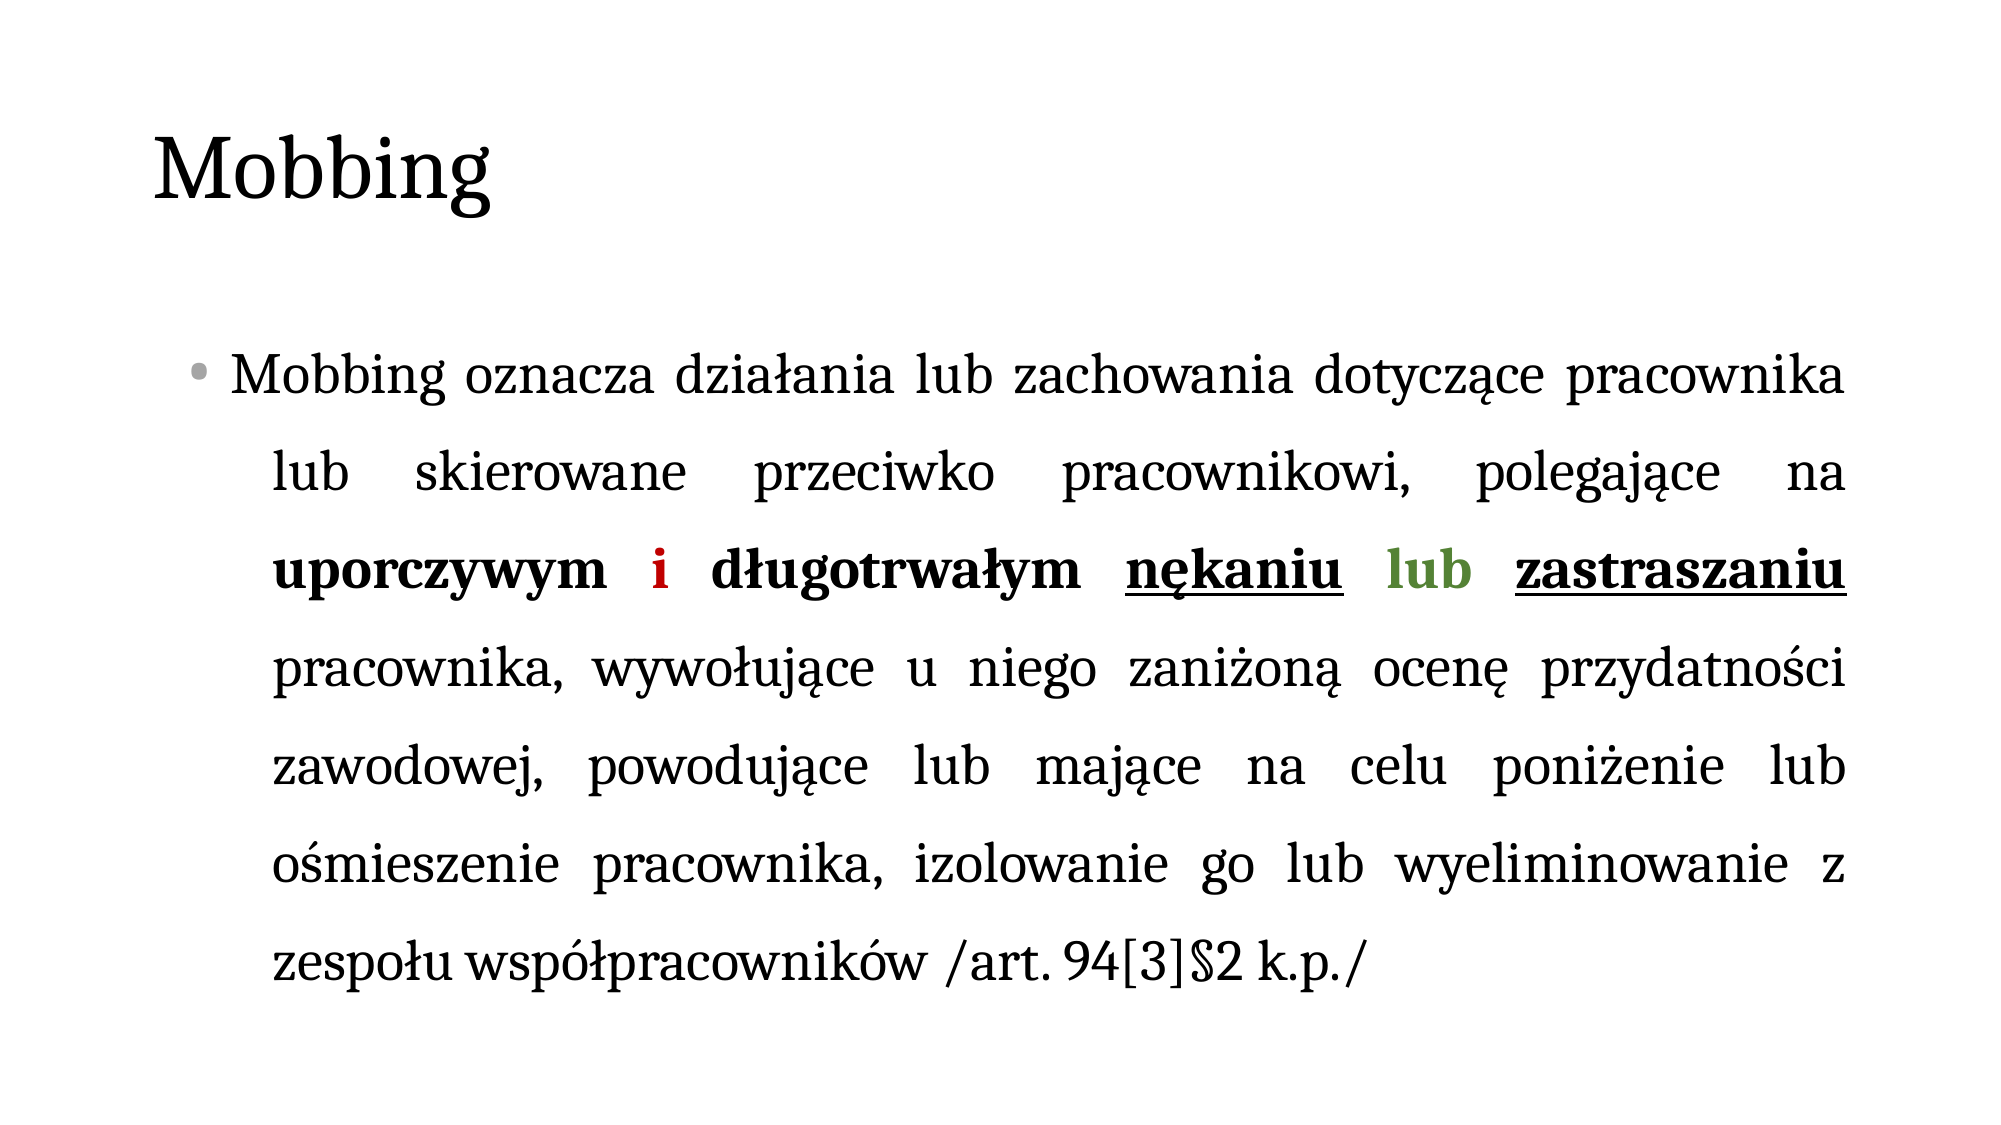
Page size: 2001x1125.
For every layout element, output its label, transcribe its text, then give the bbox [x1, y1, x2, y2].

title Mobbing [137, 59, 1863, 278]
list Mobbing oznacza działania lub zachowania dotyczące pracownika lub skierowane przeciwko pracownikowi, polegające na uporczywym i długotrwałym nękaniu lub zastraszaniu pracownika, wywołujące u niego zaniżoną ocenę przydatności zawodowej, powodujące lub mające na celu poniżenie lub ośmieszenie pracownika, izolowanie go lub wyeliminowanie z zespołu współpracowników /art. 94[3]§2 k.p./ [137, 299, 1863, 1014]
